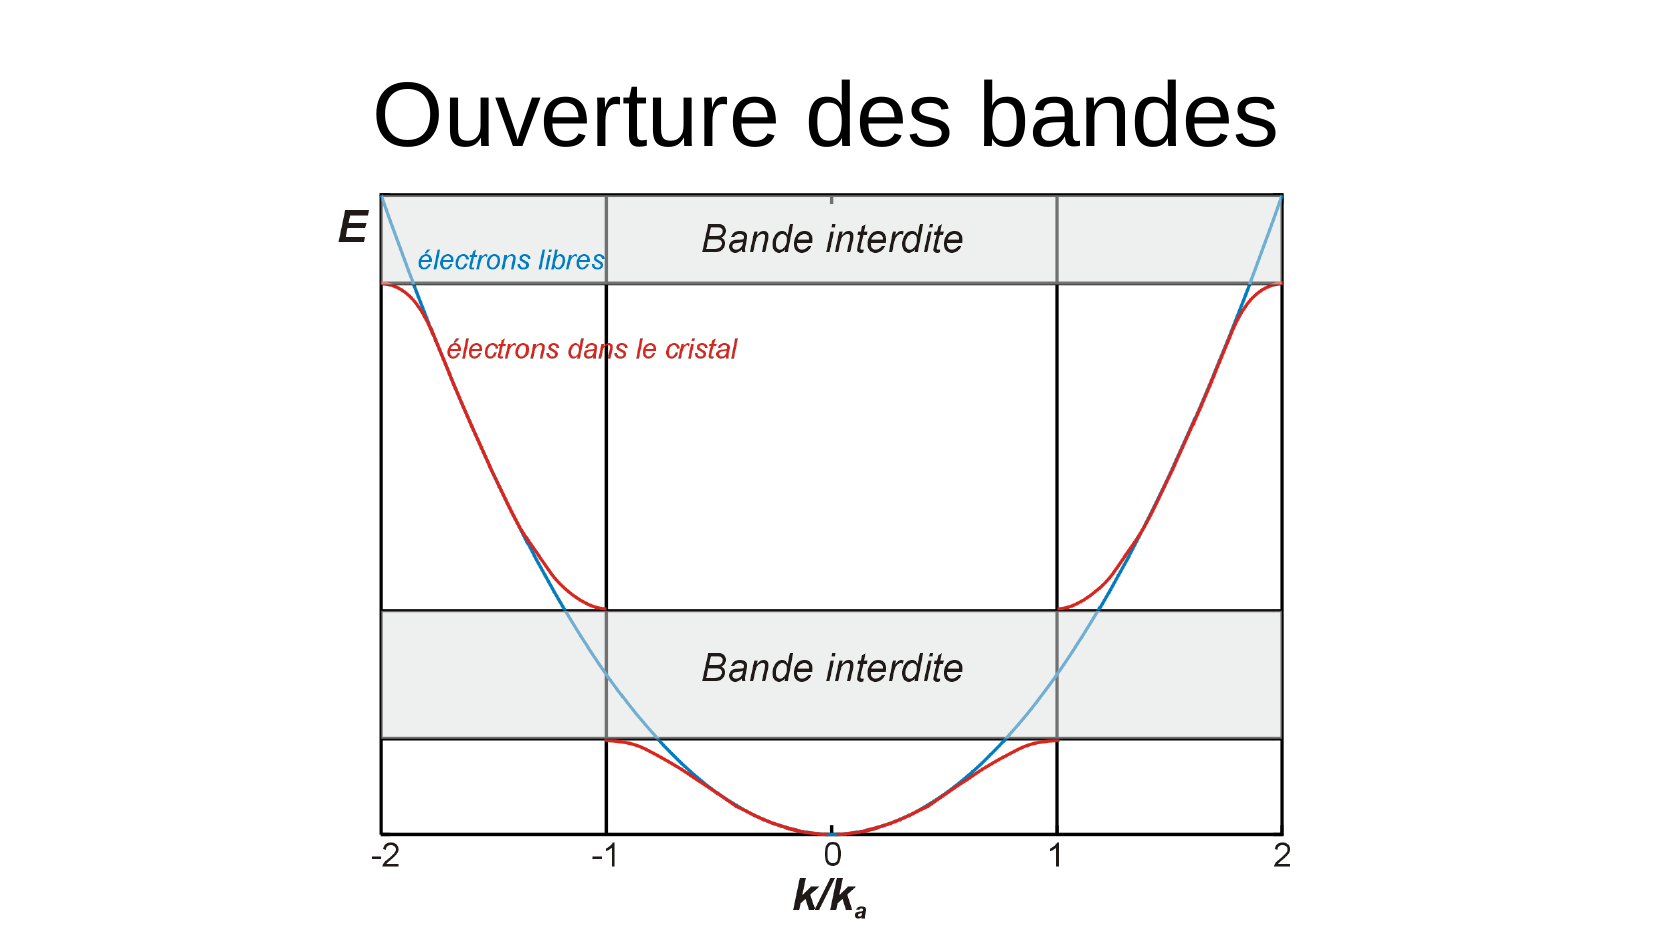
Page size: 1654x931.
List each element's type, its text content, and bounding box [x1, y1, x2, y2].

title Ouverture des bandes [82, 37, 1571, 193]
picture [336, 193, 1290, 919]
